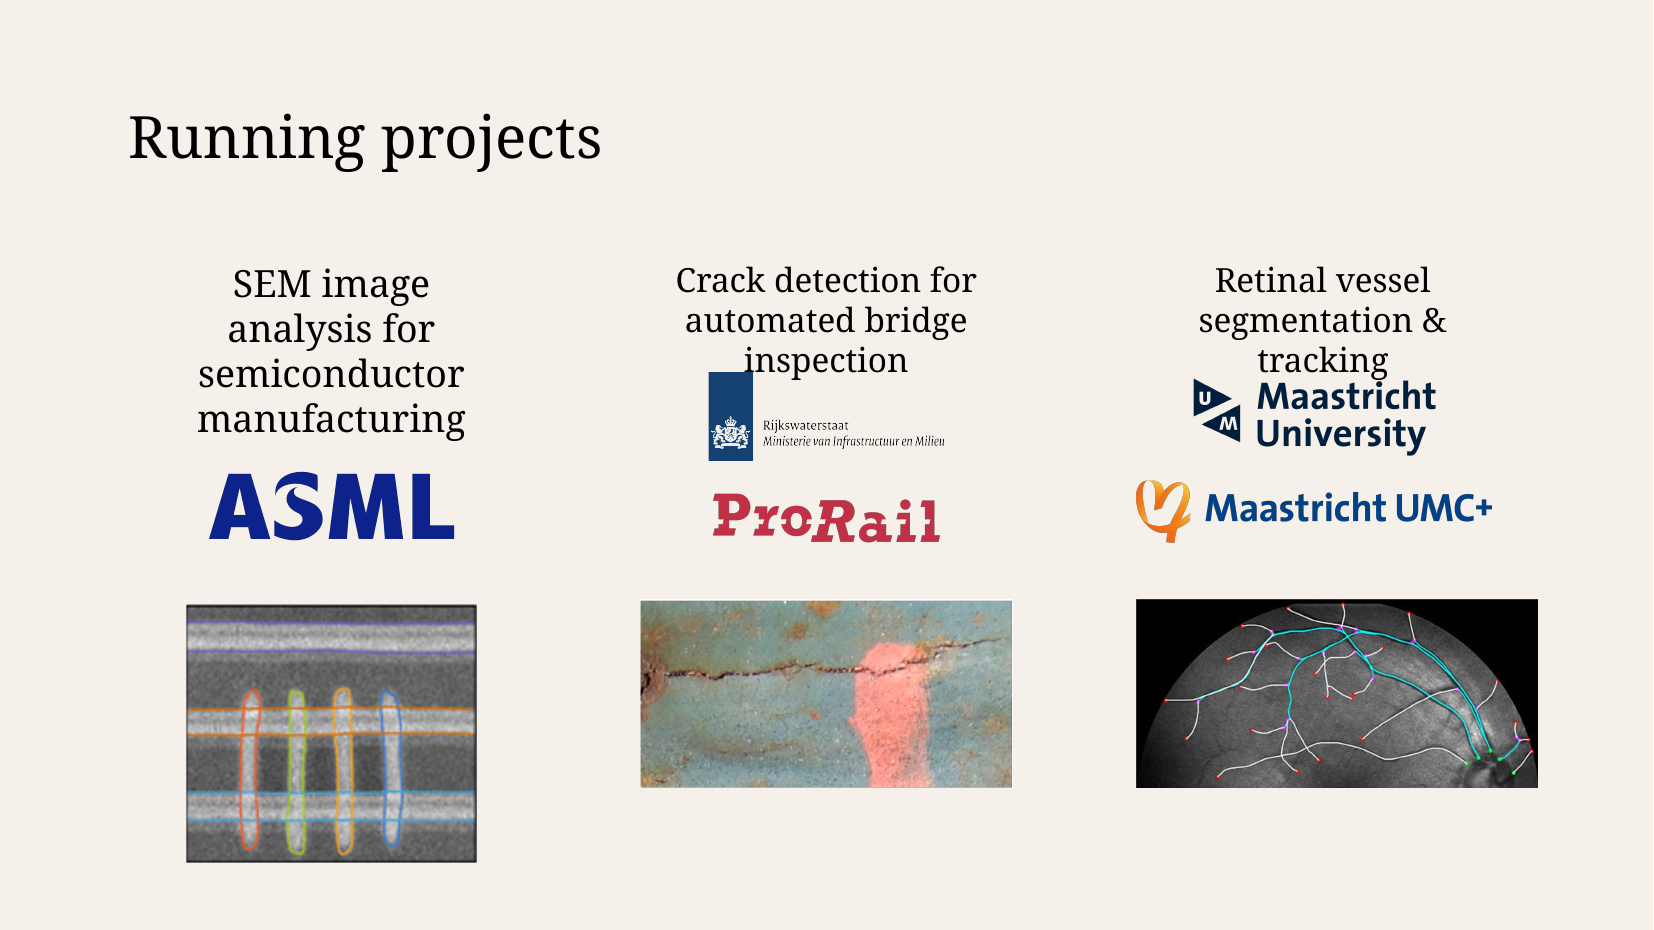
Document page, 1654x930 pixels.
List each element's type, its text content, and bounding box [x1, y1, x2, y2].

picture [207, 471, 457, 541]
picture [1136, 480, 1492, 543]
text_box SEM image analysis for semiconductor manufacturing [150, 252, 514, 448]
picture [640, 599, 1013, 788]
picture [708, 387, 945, 461]
picture [1192, 387, 1437, 456]
picture [702, 493, 951, 543]
picture [186, 604, 477, 863]
title Running projects [113, 49, 1540, 230]
text_box Retinal vessel segmentation & tracking [1119, 252, 1527, 387]
picture [1136, 599, 1538, 788]
text_box Crack detection for automated bridge inspection [596, 252, 1057, 387]
